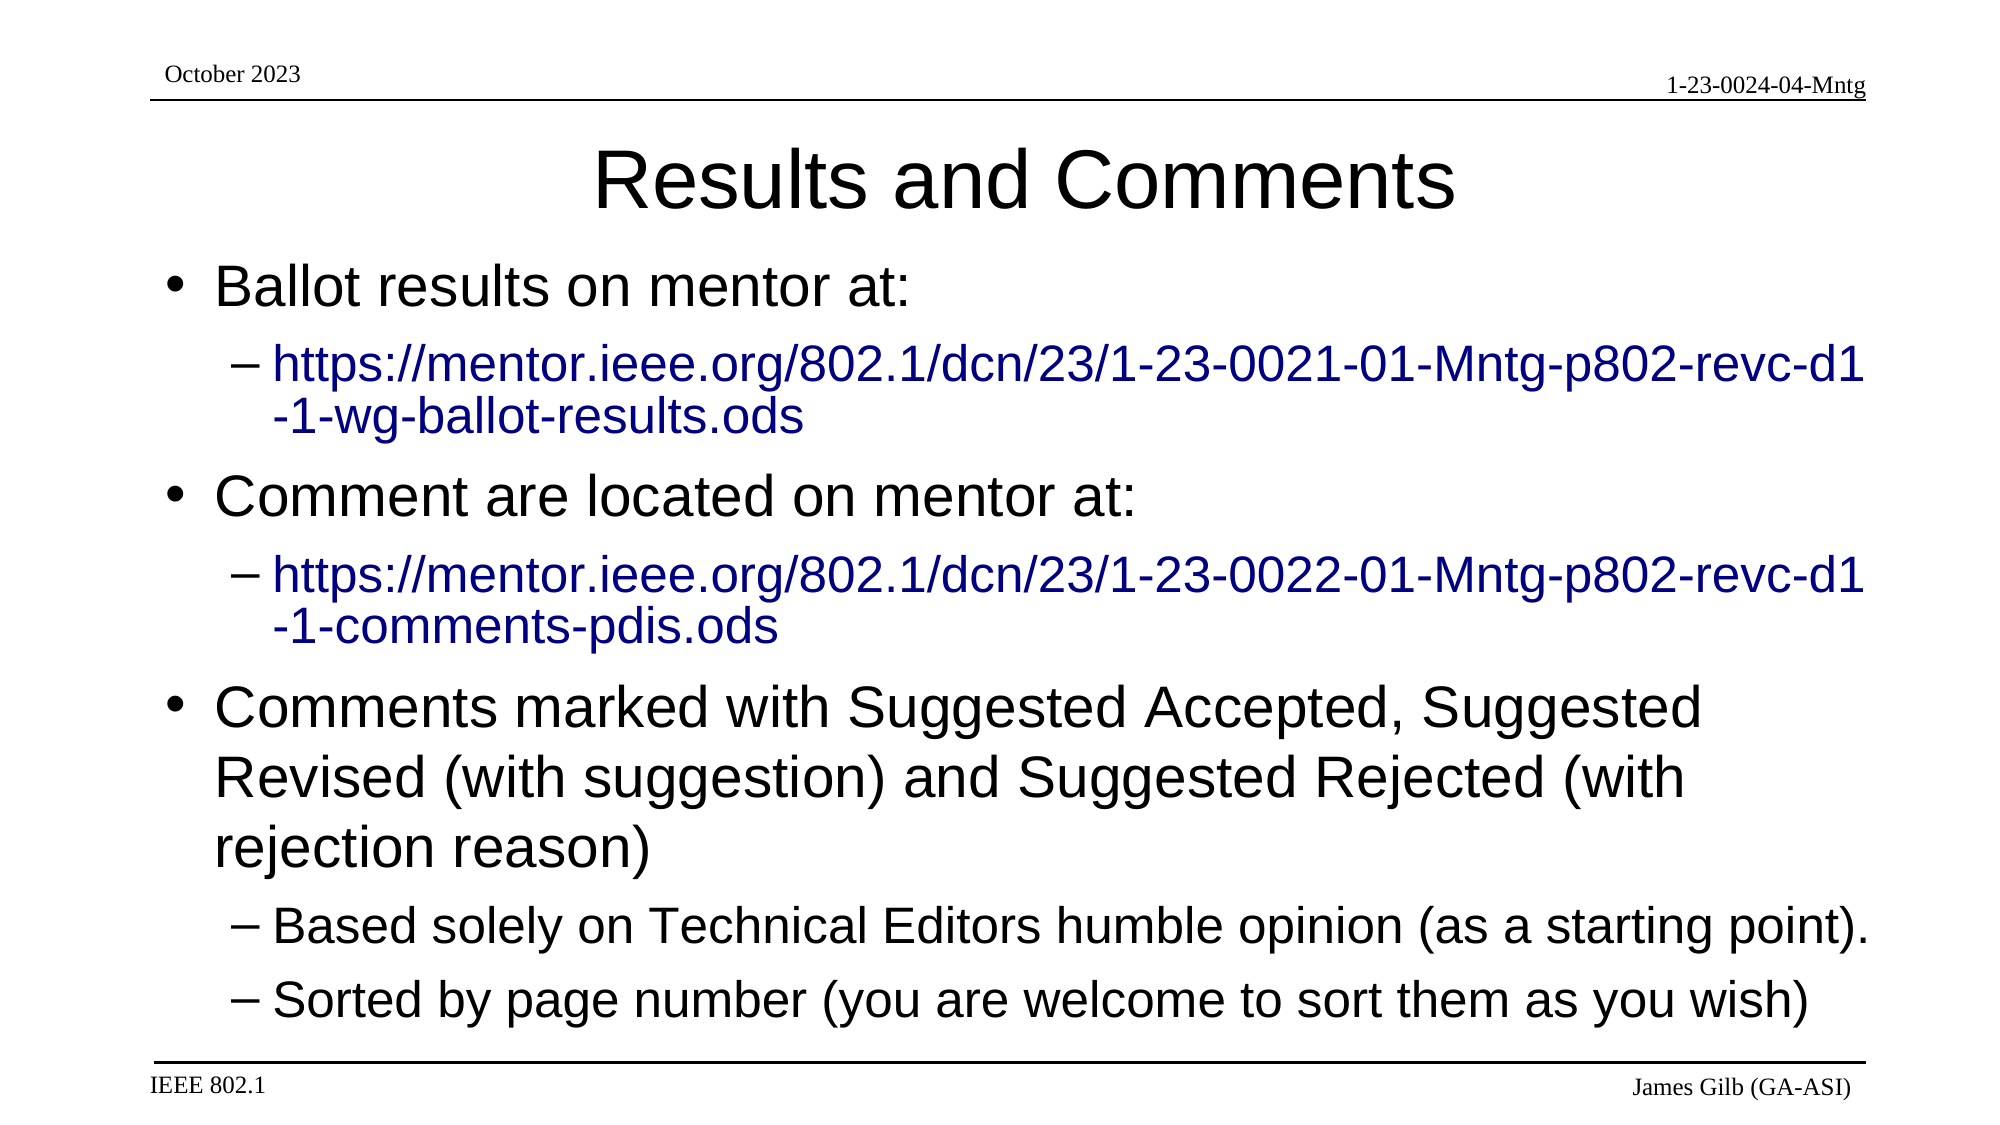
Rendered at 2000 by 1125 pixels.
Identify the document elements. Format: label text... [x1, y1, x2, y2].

list Ballot results on mentor at: https://mentor.ieee.org/802.1/dcn/23/1-23-0021-01-Mntg-p802-revc-d1-1-wg-ballot-results.ods Comment are located on mentor at: https://mentor.ieee.org/802.1/dcn/23/1-23-0022-01-Mntg-p802-revc-d1-1-comments-pdis.ods Comments marked with Suggested Accepted, Suggested Revised (with suggestion) and Suggested Rejected (with rejection reason) Based solely on Technical Editors humble opinion (as a starting point). Sorted by page number (you are welcome to sort them as you wish) [149, 239, 1900, 1051]
title Results and Comments [149, 112, 1900, 238]
